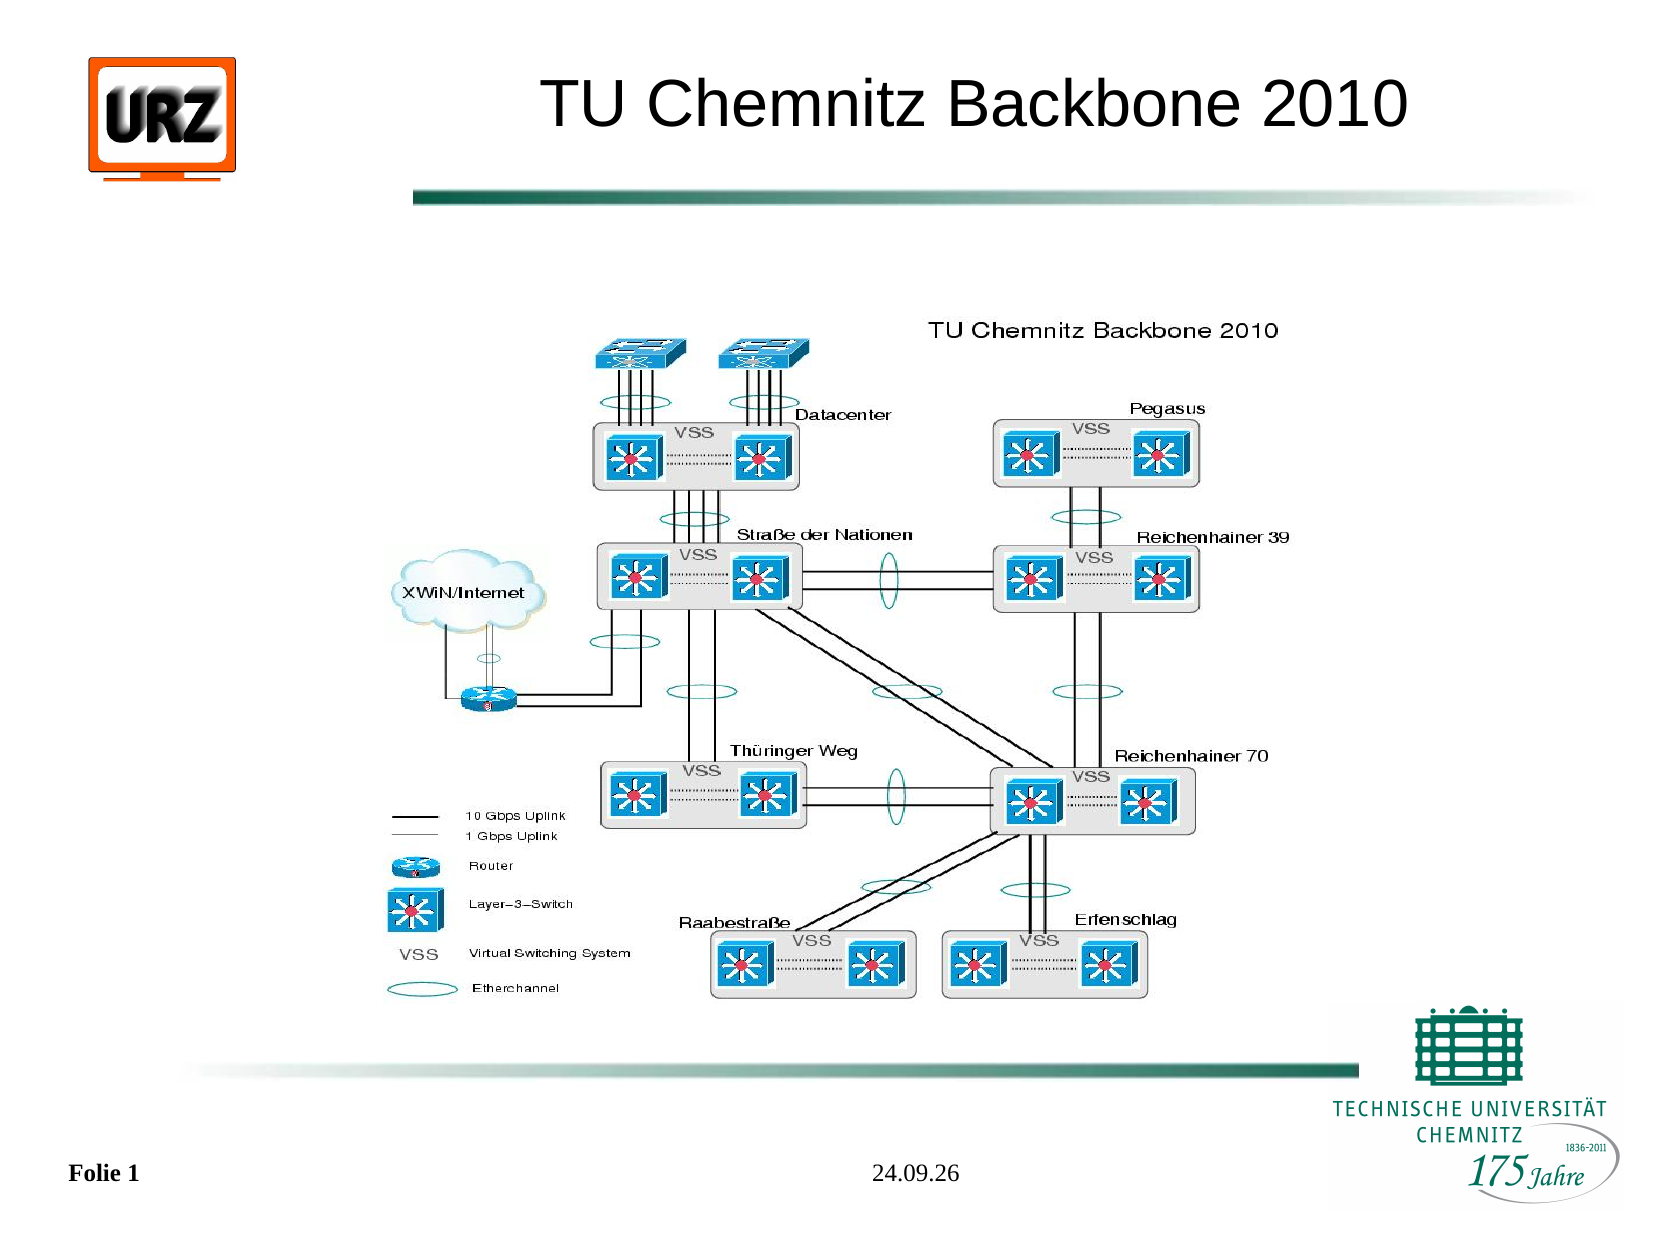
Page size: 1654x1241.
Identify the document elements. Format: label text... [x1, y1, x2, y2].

picture [88, 56, 237, 182]
title TU Chemnitz Backbone 2010 [413, 29, 1536, 178]
picture [177, 278, 1625, 1211]
picture [413, 188, 1595, 206]
